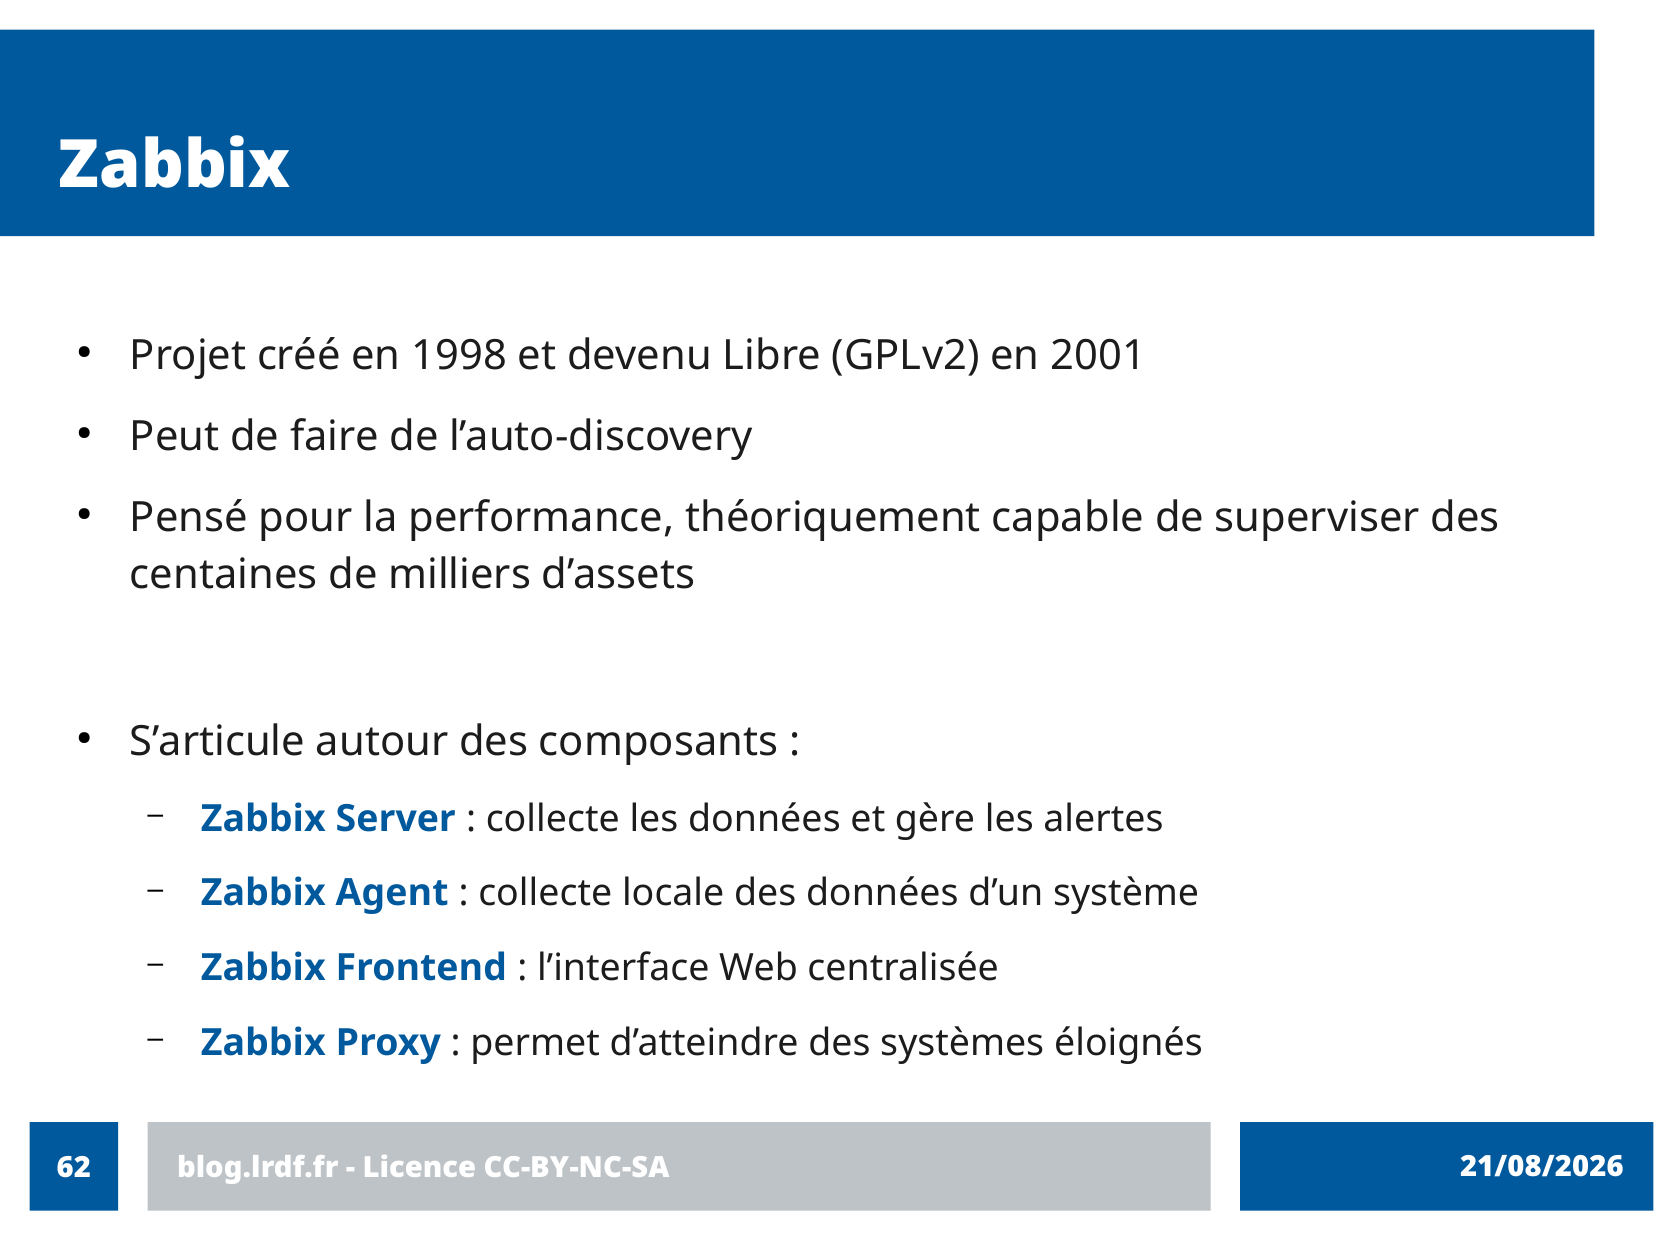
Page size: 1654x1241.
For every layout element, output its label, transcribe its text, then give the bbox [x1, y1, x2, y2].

list Projet créé en 1998 et devenu Libre (GPLv2) en 2001 Peut de faire de l’auto-discovery Pensé pour la performance, théoriquement capable de superviser des centaines de milliers d’assets S’articule autour des composants : Zabbix Server : collecte les données et gère les alertes Zabbix Agent : collecte locale des données d’un système Zabbix Frontend : l’interface Web centralisée Zabbix Proxy : permet d’atteindre des systèmes éloignés [59, 324, 1565, 1093]
title Zabbix [59, 59, 1595, 207]
